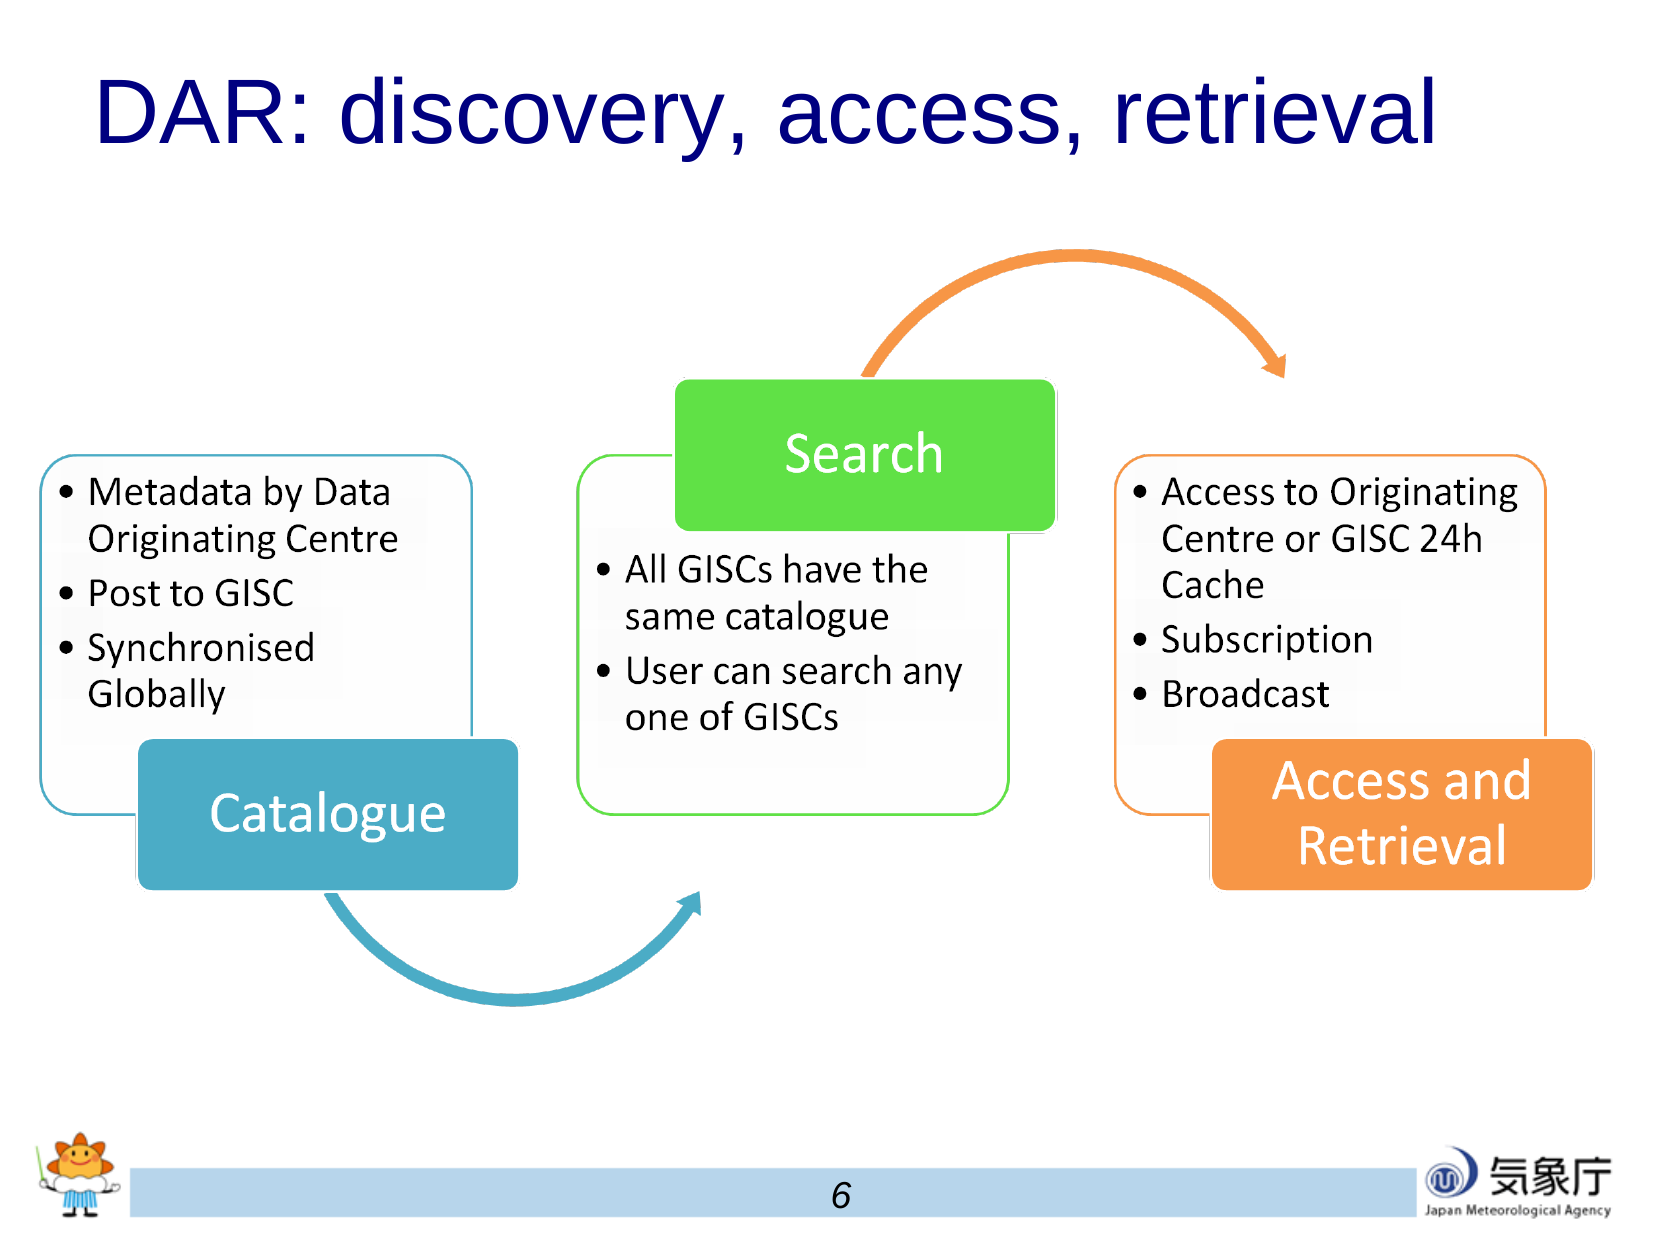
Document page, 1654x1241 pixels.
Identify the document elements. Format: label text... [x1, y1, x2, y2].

title DAR: discovery, access, retrieval [93, 59, 1506, 147]
picture [24, 147, 1625, 1230]
